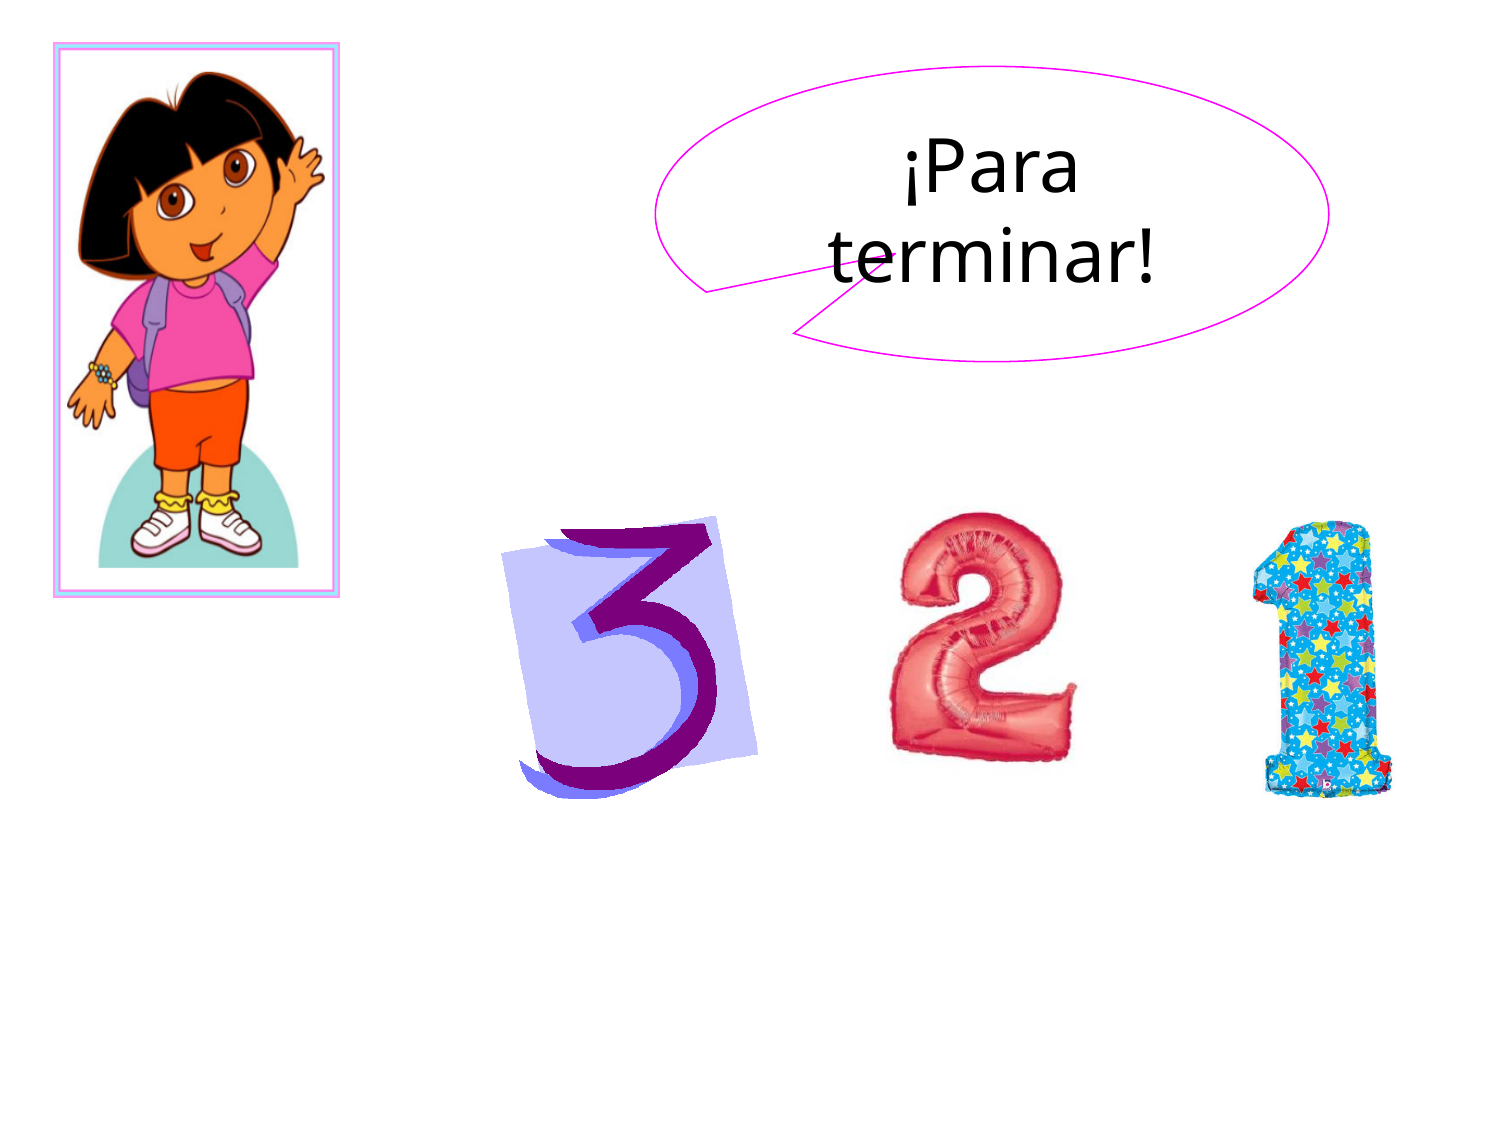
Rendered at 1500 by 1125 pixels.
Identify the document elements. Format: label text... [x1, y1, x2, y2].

picture [832, 492, 1128, 783]
picture [501, 515, 758, 799]
picture [1175, 515, 1471, 804]
text_box ¡Para terminar! [655, 66, 1329, 362]
picture [53, 42, 340, 598]
